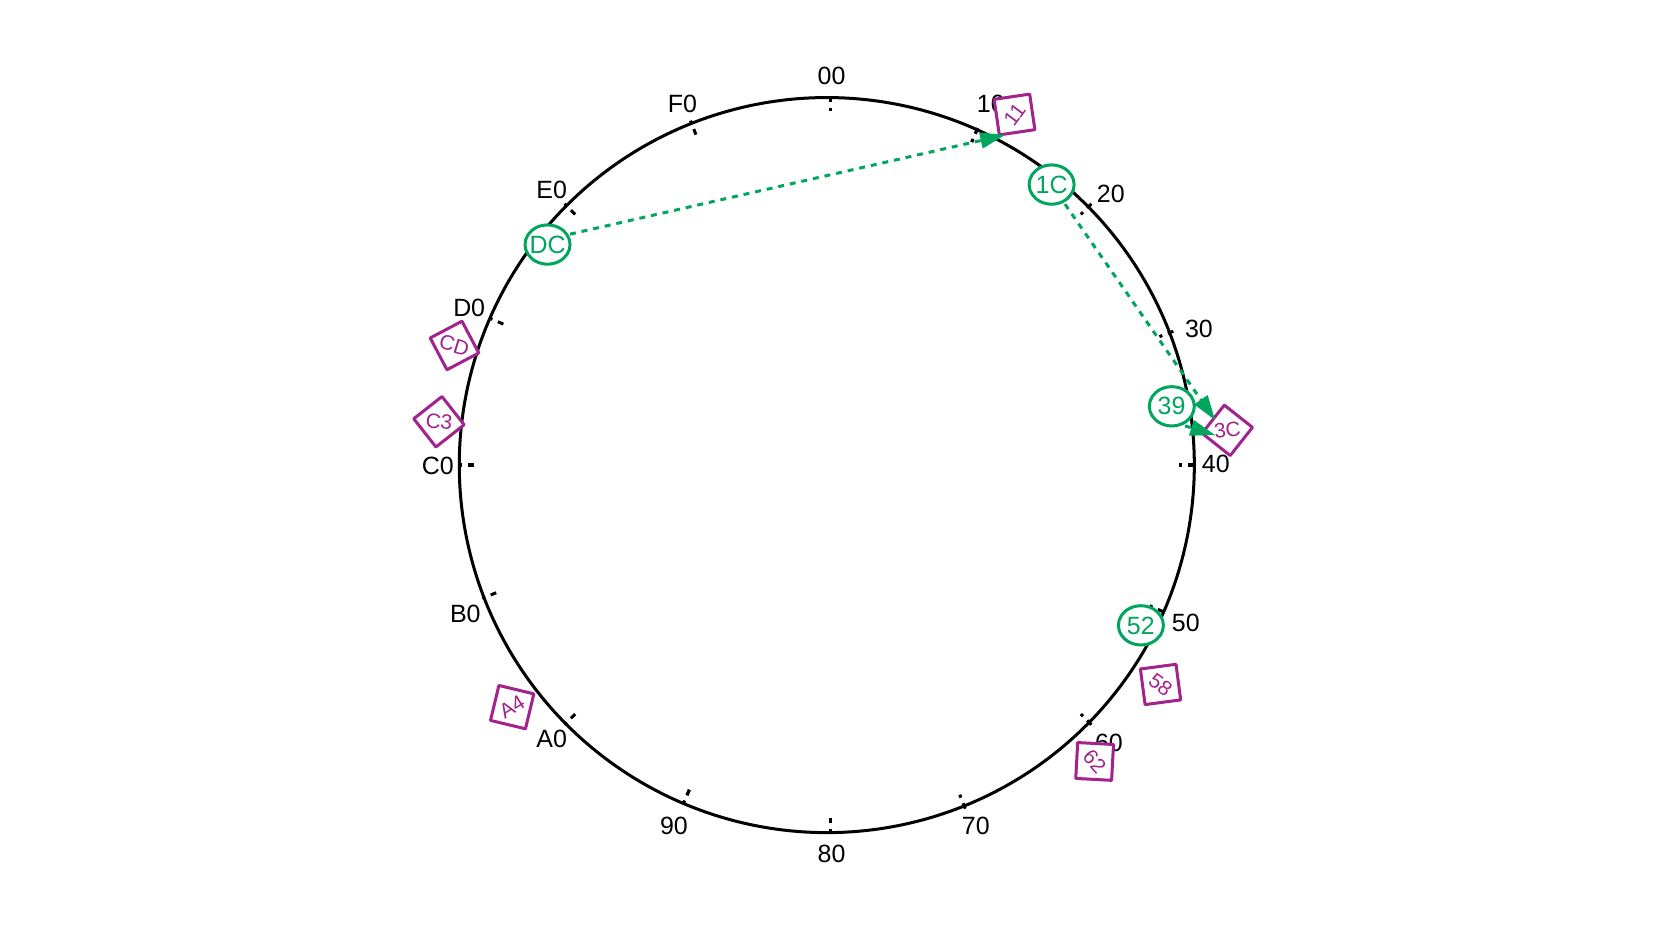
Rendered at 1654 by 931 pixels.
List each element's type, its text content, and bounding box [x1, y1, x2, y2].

text_box 30 [1185, 315, 1214, 344]
text_box C0 [421, 451, 455, 481]
text_box 58 [1140, 664, 1181, 705]
text_box 80 [817, 840, 846, 869]
text_box B0 [450, 600, 481, 629]
text_box A0 [536, 724, 568, 753]
text_box DC [525, 224, 571, 265]
text_box 70 [961, 811, 991, 841]
text_box D0 [453, 294, 486, 323]
text_box C3 [413, 396, 465, 447]
text_box 39 [1149, 386, 1195, 426]
text_box 11 [994, 94, 1035, 135]
text_box E0 [536, 175, 568, 204]
text_box CD [430, 321, 479, 370]
text_box 3C [1205, 405, 1253, 456]
text_box 1C [1029, 164, 1075, 205]
text_box F0 [667, 90, 698, 119]
text_box 20 [1096, 180, 1126, 209]
text_box 50 [1171, 609, 1201, 638]
text_box 40 [1201, 450, 1231, 479]
text_box 60 [1095, 729, 1124, 758]
text_box A4 [490, 685, 534, 729]
text_box 52 [1118, 605, 1164, 645]
text_box 10 [976, 90, 1006, 119]
text_box 00 [817, 61, 846, 91]
text_box 90 [660, 811, 689, 841]
text_box 62 [1075, 742, 1114, 781]
